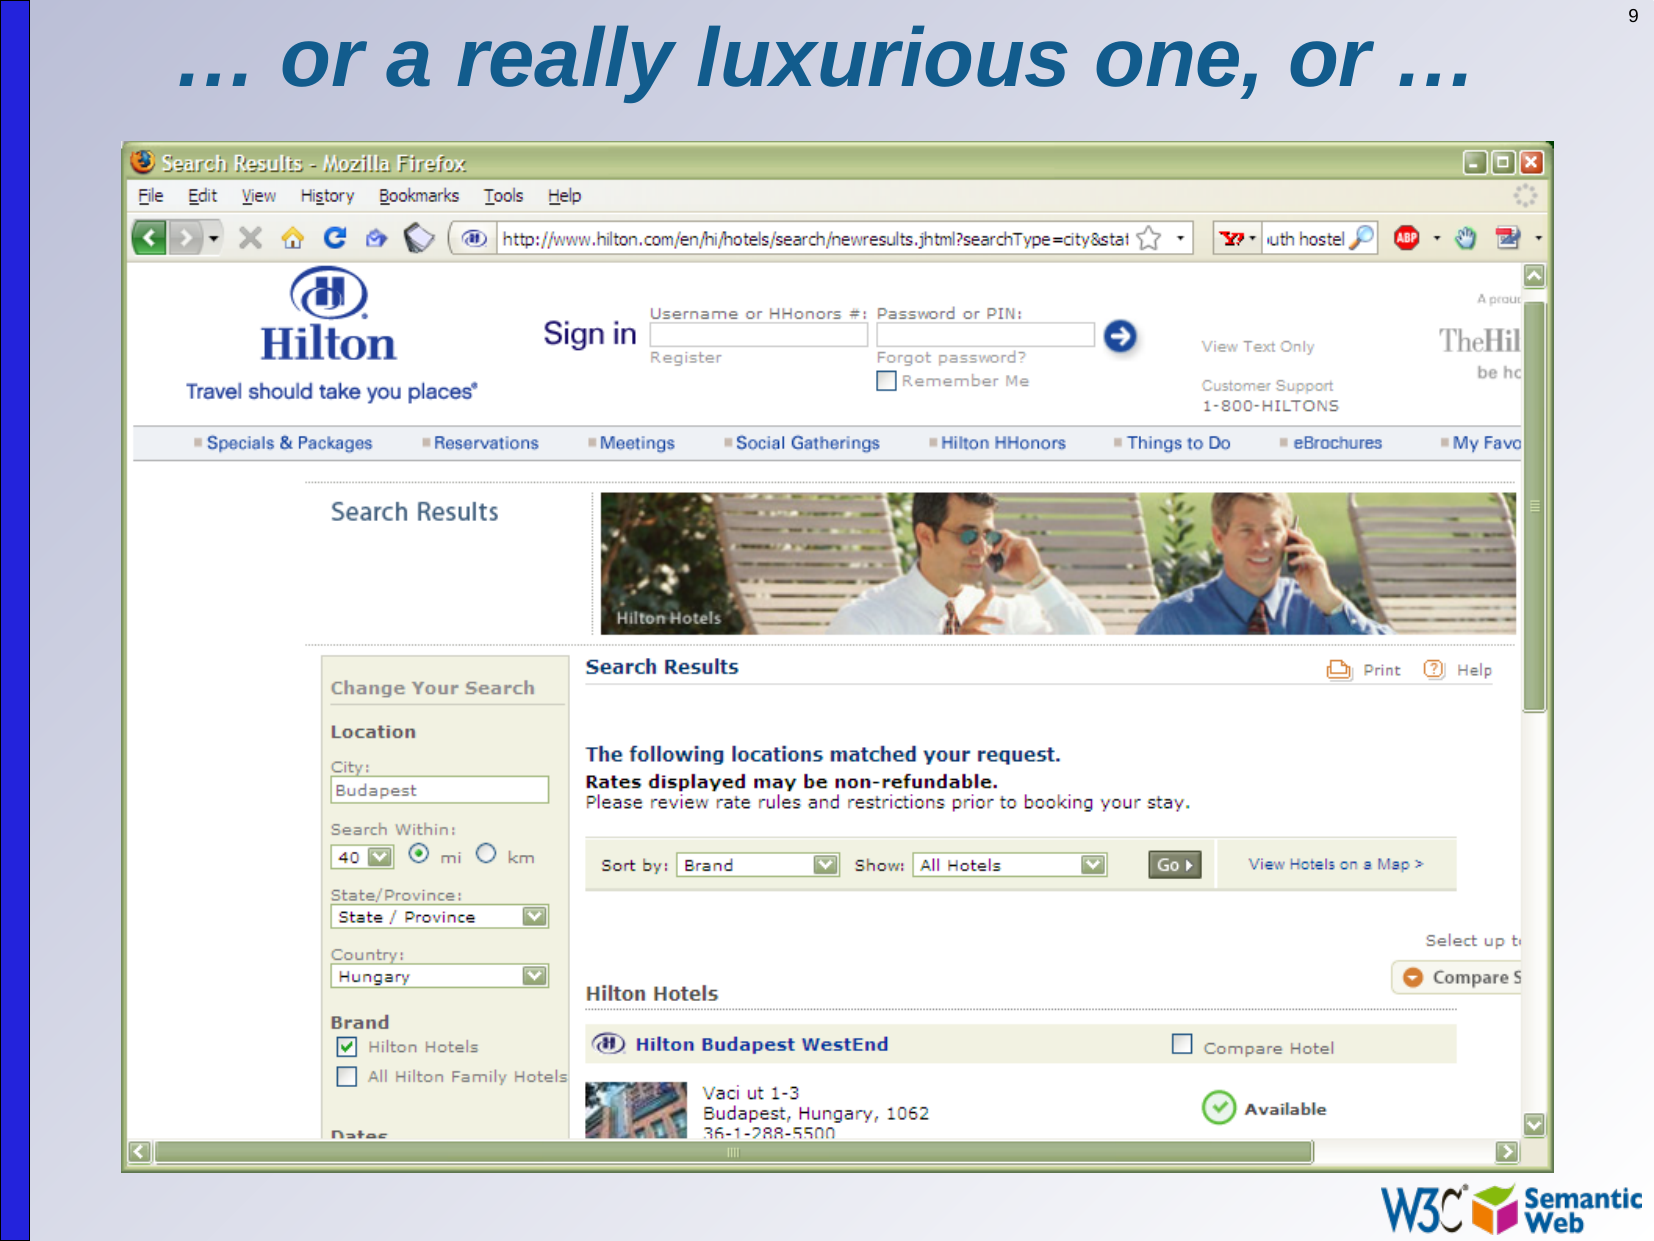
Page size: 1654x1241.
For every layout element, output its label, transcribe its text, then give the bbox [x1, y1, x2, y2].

title … or a really luxurious one, or … [0, 7, 1654, 111]
picture [121, 141, 1554, 1173]
picture [1381, 1181, 1642, 1235]
